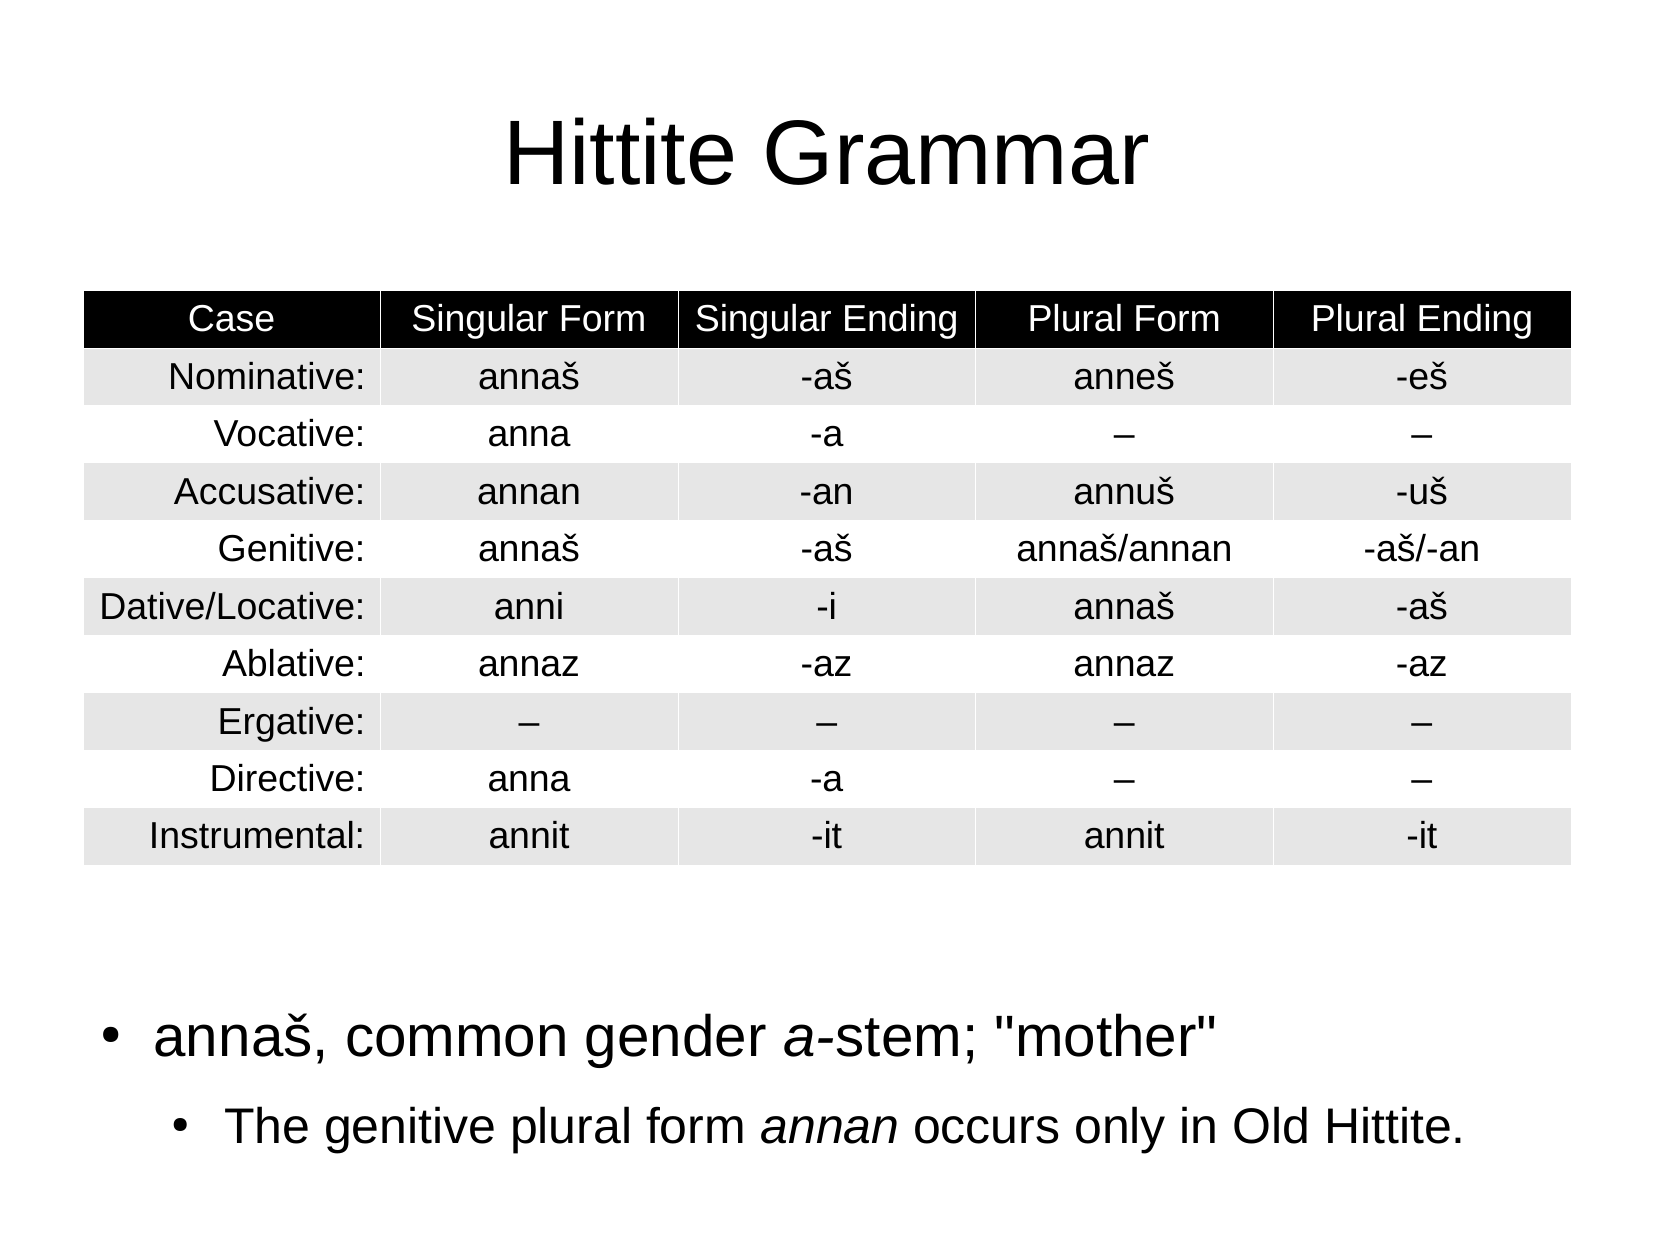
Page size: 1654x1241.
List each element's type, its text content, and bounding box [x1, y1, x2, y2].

table_cell -an [679, 463, 975, 520]
table_cell Instrumental: [84, 808, 380, 865]
table_cell annuš [976, 463, 1273, 520]
table_cell -az [679, 636, 975, 692]
table_cell -a [679, 751, 975, 807]
table_cell annan [381, 463, 678, 520]
table_cell annaš/annan [976, 521, 1273, 577]
table_cell – [679, 693, 975, 750]
table_cell – [1274, 751, 1571, 807]
table_header Singular Ending [679, 291, 975, 348]
table_cell annaš [976, 578, 1273, 635]
table_cell anna [381, 751, 678, 807]
table_cell Directive: [84, 751, 380, 807]
table_cell -it [679, 808, 975, 865]
table_cell Genitive: [84, 521, 380, 577]
table_cell Ablative: [84, 636, 380, 692]
table_cell anni [381, 578, 678, 635]
table_cell -aš [679, 349, 975, 405]
list annaš, common gender a-stem; "mother" The genitive plural form annan occurs only in Old Hittite. [82, 1003, 1571, 1211]
table_cell -a [679, 406, 975, 462]
table_cell annaz [976, 636, 1273, 692]
table_cell – [1274, 693, 1571, 750]
table_cell annaš [381, 521, 678, 577]
table_cell – [976, 406, 1273, 462]
table_cell – [976, 693, 1273, 750]
table_cell annit [381, 808, 678, 865]
table_cell -az [1274, 636, 1571, 692]
table_cell -aš/-an [1274, 521, 1571, 577]
table_cell anna [381, 406, 678, 462]
table_cell -aš [679, 521, 975, 577]
table_header Plural Form [976, 291, 1273, 348]
table_cell anneš [976, 349, 1273, 405]
table_cell – [976, 751, 1273, 807]
table_cell -eš [1274, 349, 1571, 405]
table_cell Nominative: [84, 349, 380, 405]
table_cell – [1274, 406, 1571, 462]
table_cell [976, 866, 1273, 922]
table_cell [679, 866, 975, 922]
table_cell -uš [1274, 463, 1571, 520]
table_cell – [381, 693, 678, 750]
title Hittite Grammar [82, 49, 1571, 257]
table_cell -i [679, 578, 975, 635]
table_cell [84, 866, 380, 922]
table_cell annaz [381, 636, 678, 692]
table_cell Vocative: [84, 406, 380, 462]
table_header Case [84, 291, 380, 348]
table_cell -aš [1274, 578, 1571, 635]
table_cell [381, 866, 678, 922]
table_cell annit [976, 808, 1273, 865]
table_cell Ergative: [84, 693, 380, 750]
table_cell -it [1274, 808, 1571, 865]
table_header Plural Ending [1274, 291, 1571, 348]
table_cell [1274, 866, 1571, 922]
table_cell Dative/Locative: [84, 578, 380, 635]
table_cell annaš [381, 349, 678, 405]
table_cell Accusative: [84, 463, 380, 520]
table_header Singular Form [381, 291, 678, 348]
